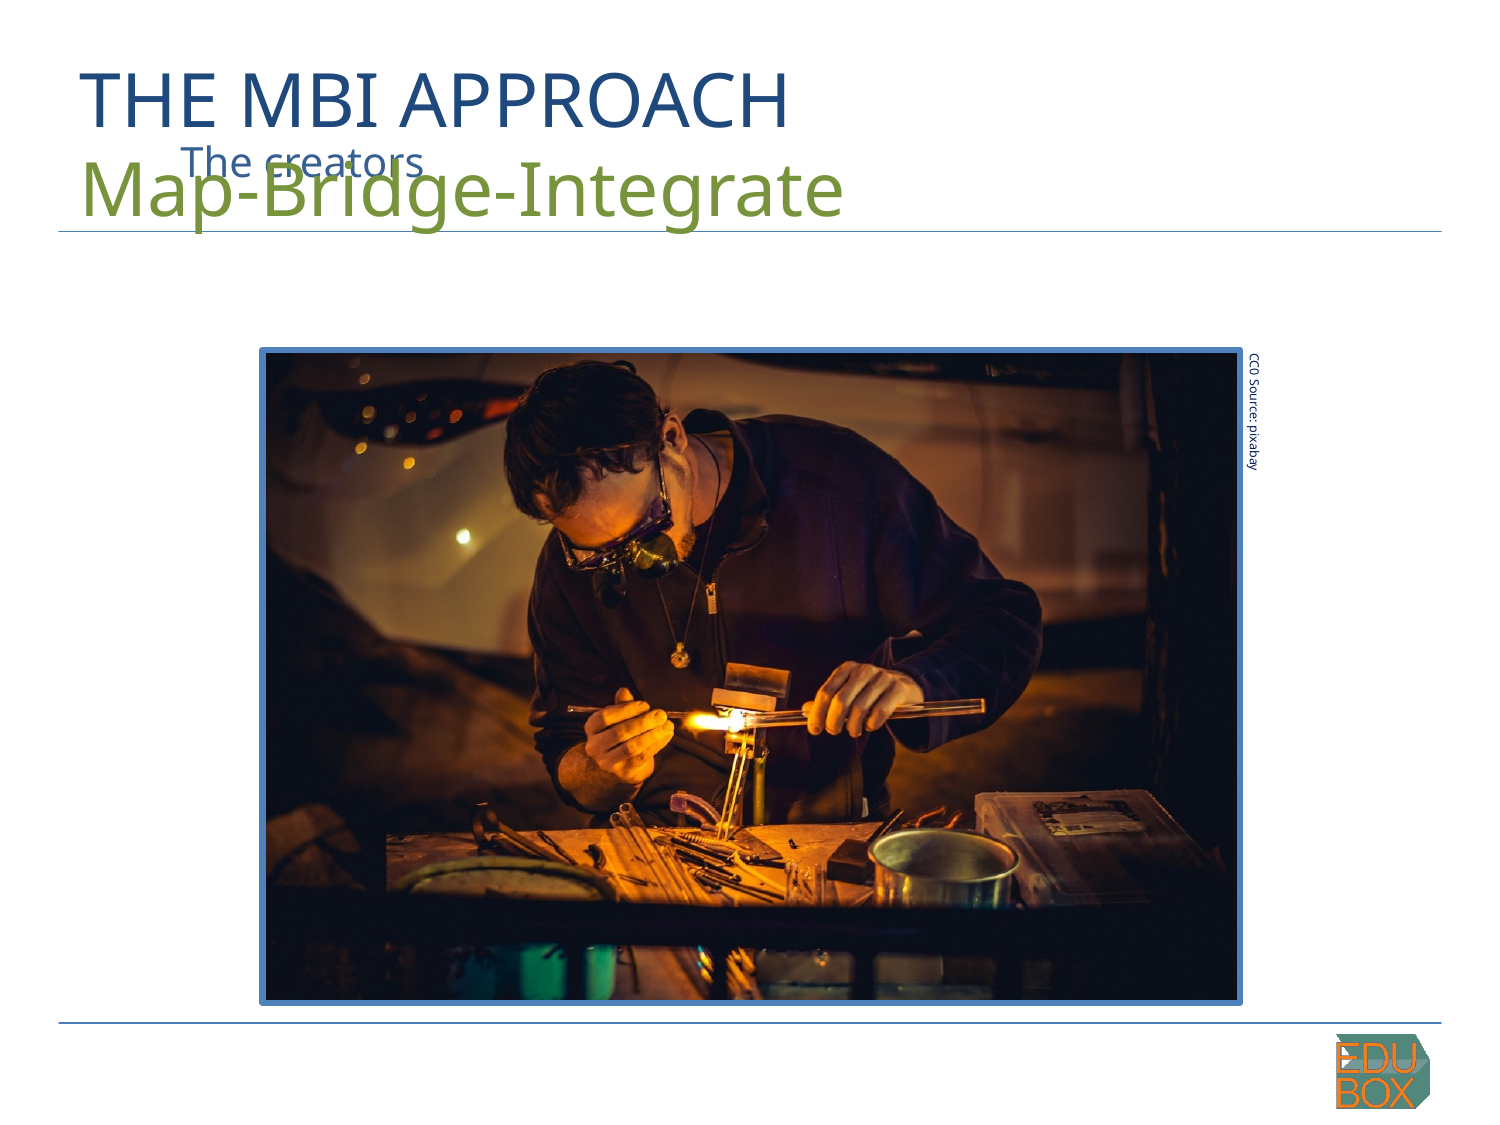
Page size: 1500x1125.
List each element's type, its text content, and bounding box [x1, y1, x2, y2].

text_box THE MBI APPROACH [64, 42, 1388, 127]
text_box Map-Bridge-Integrate [64, 127, 1471, 247]
text_box CC0 Source: pixabay [1237, 338, 1270, 711]
list The creators [75, 255, 1426, 1005]
picture [1328, 1028, 1437, 1114]
